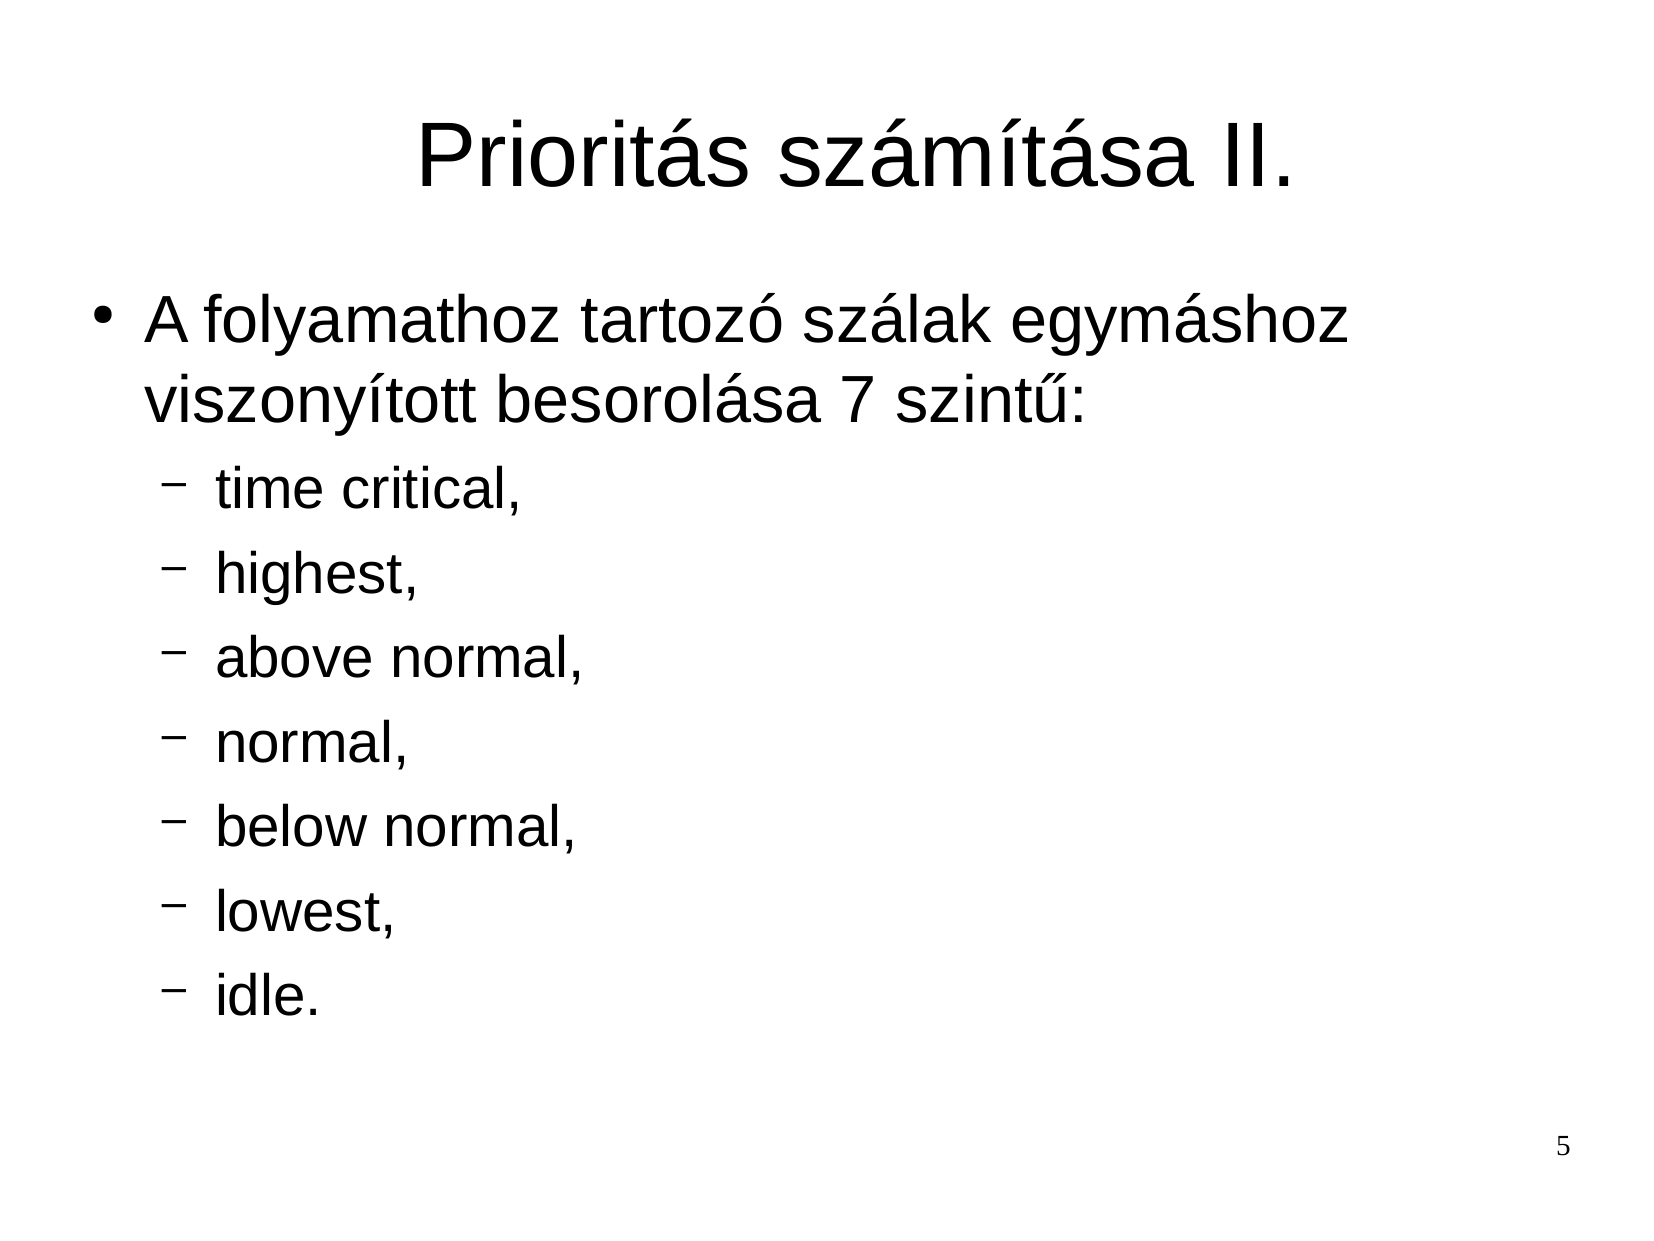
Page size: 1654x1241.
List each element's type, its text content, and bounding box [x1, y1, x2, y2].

list A folyamathoz tartozó szálak egymáshoz viszonyított besorolása 7 szintű: time critical, highest, above normal, normal, below normal, lowest, idle. [58, 268, 1583, 1155]
title Prioritás számítása II. [136, 46, 1543, 254]
